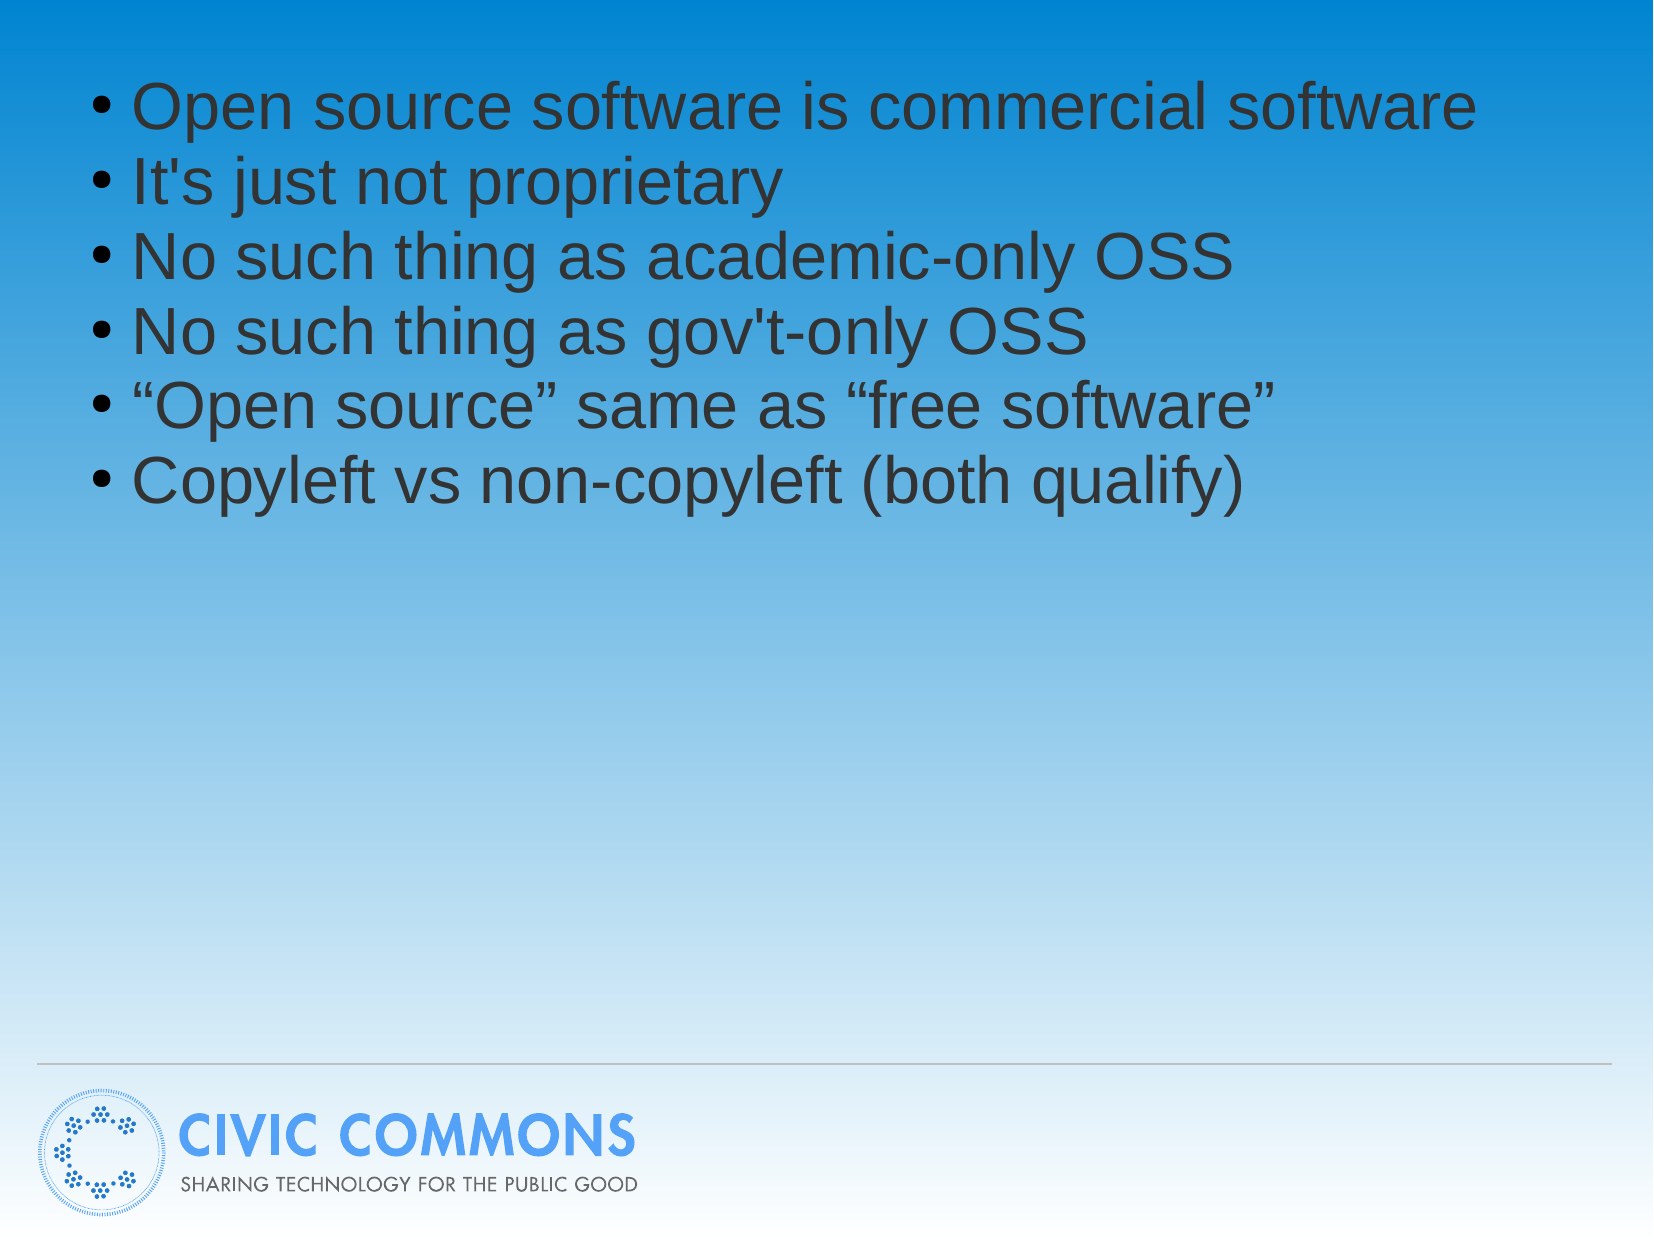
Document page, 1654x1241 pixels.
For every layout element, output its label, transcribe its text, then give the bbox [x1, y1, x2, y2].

text_box Open source software is commercial software It's just not proprietary No such thing as academic-only OSS No such thing as gov't-only OSS “Open source” same as “free software” Copyleft vs non-copyleft (both qualify) [75, 62, 1500, 526]
picture [0, 1056, 689, 1241]
